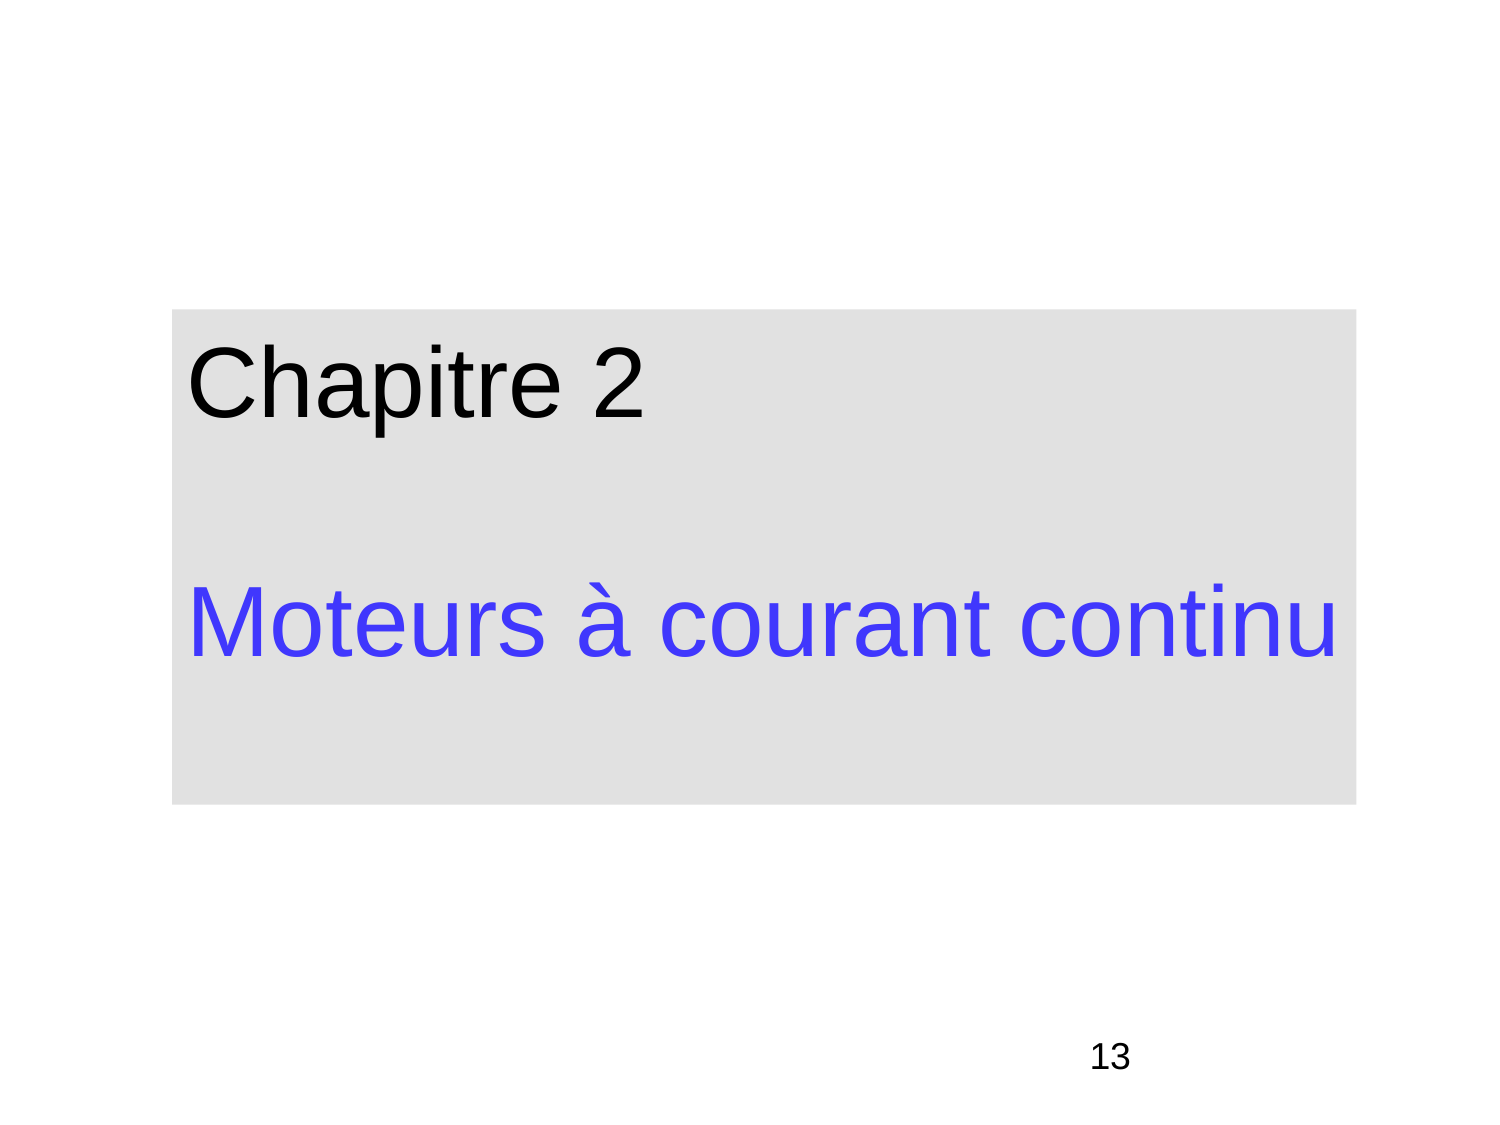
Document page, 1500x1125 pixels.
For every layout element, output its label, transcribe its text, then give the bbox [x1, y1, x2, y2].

text_box Chapitre 2 Moteurs à courant continu [172, 309, 1357, 805]
